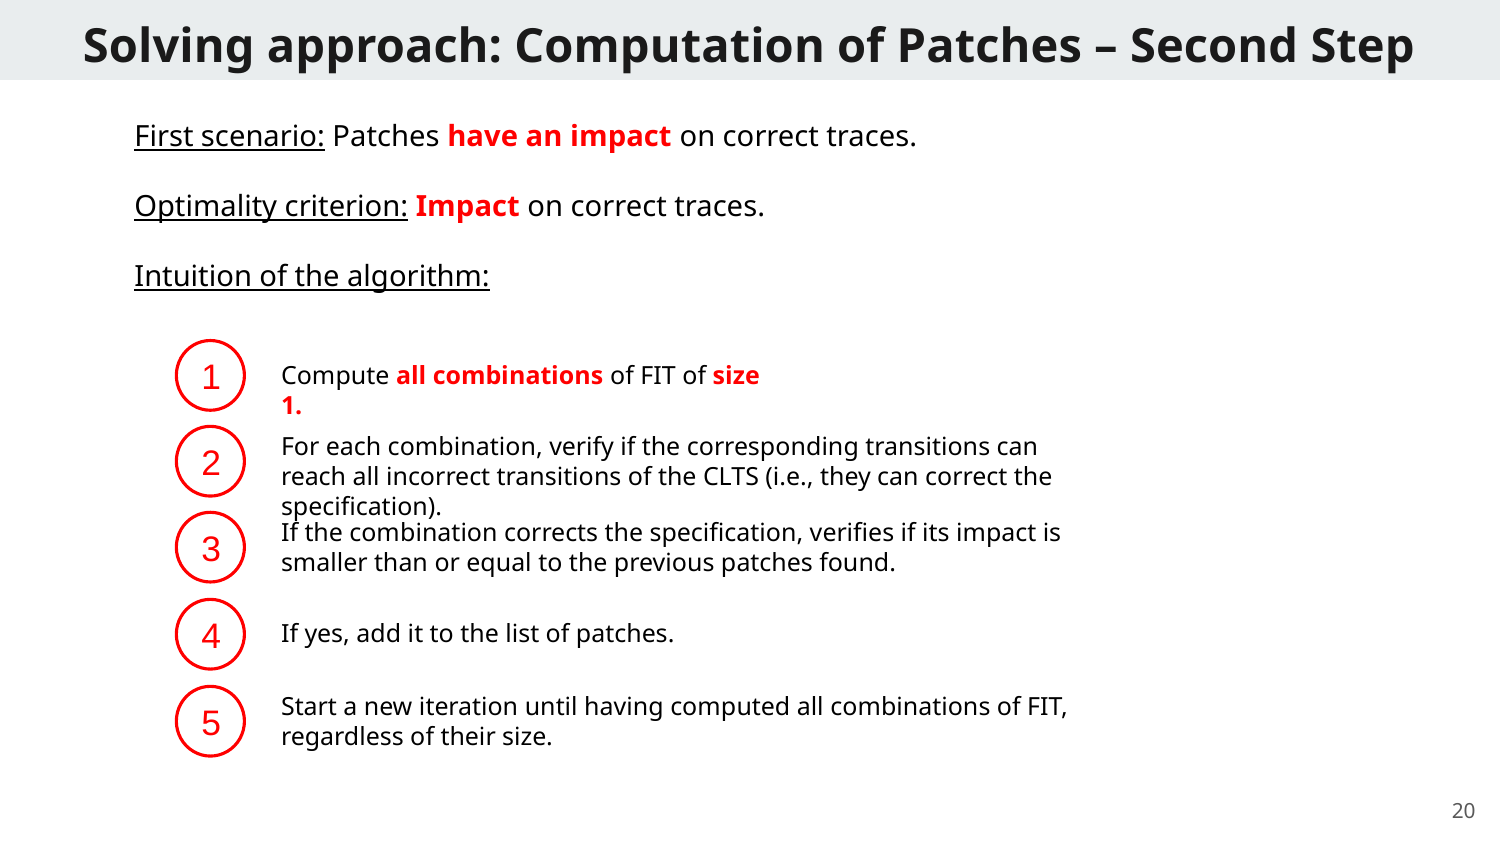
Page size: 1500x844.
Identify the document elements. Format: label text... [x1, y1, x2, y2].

text_box 1 [176, 340, 245, 411]
text_box 5 [176, 686, 245, 757]
text_box 3 [176, 512, 245, 582]
text_box Start a new iteration until having computed all combinations of FIT, regardless of their size. [266, 675, 1123, 766]
text_box For each combination, verify if the corresponding transitions can reach all incorrect transitions of the CLTS (i.e., they can correct the specification). [266, 415, 1123, 501]
slide_number <numéro> [1400, 779, 1491, 844]
text_box 2 [176, 426, 245, 497]
text_box First scenario: Patches have an impact on correct traces. Optimality criterion: Impact on correct traces. Intuition of the algorithm: [119, 102, 1017, 308]
text_box If yes, add it to the list of patches. [266, 602, 1123, 663]
text_box If the combination corrects the specification, verifies if its impact is smaller than or equal to the previous patches found. [266, 501, 1123, 592]
title Solving approach: Computation of Patches – Second Step [24, 0, 1476, 88]
text_box Compute all combinations of FIT of size 1. [265, 345, 788, 436]
text_box 4 [176, 599, 245, 670]
